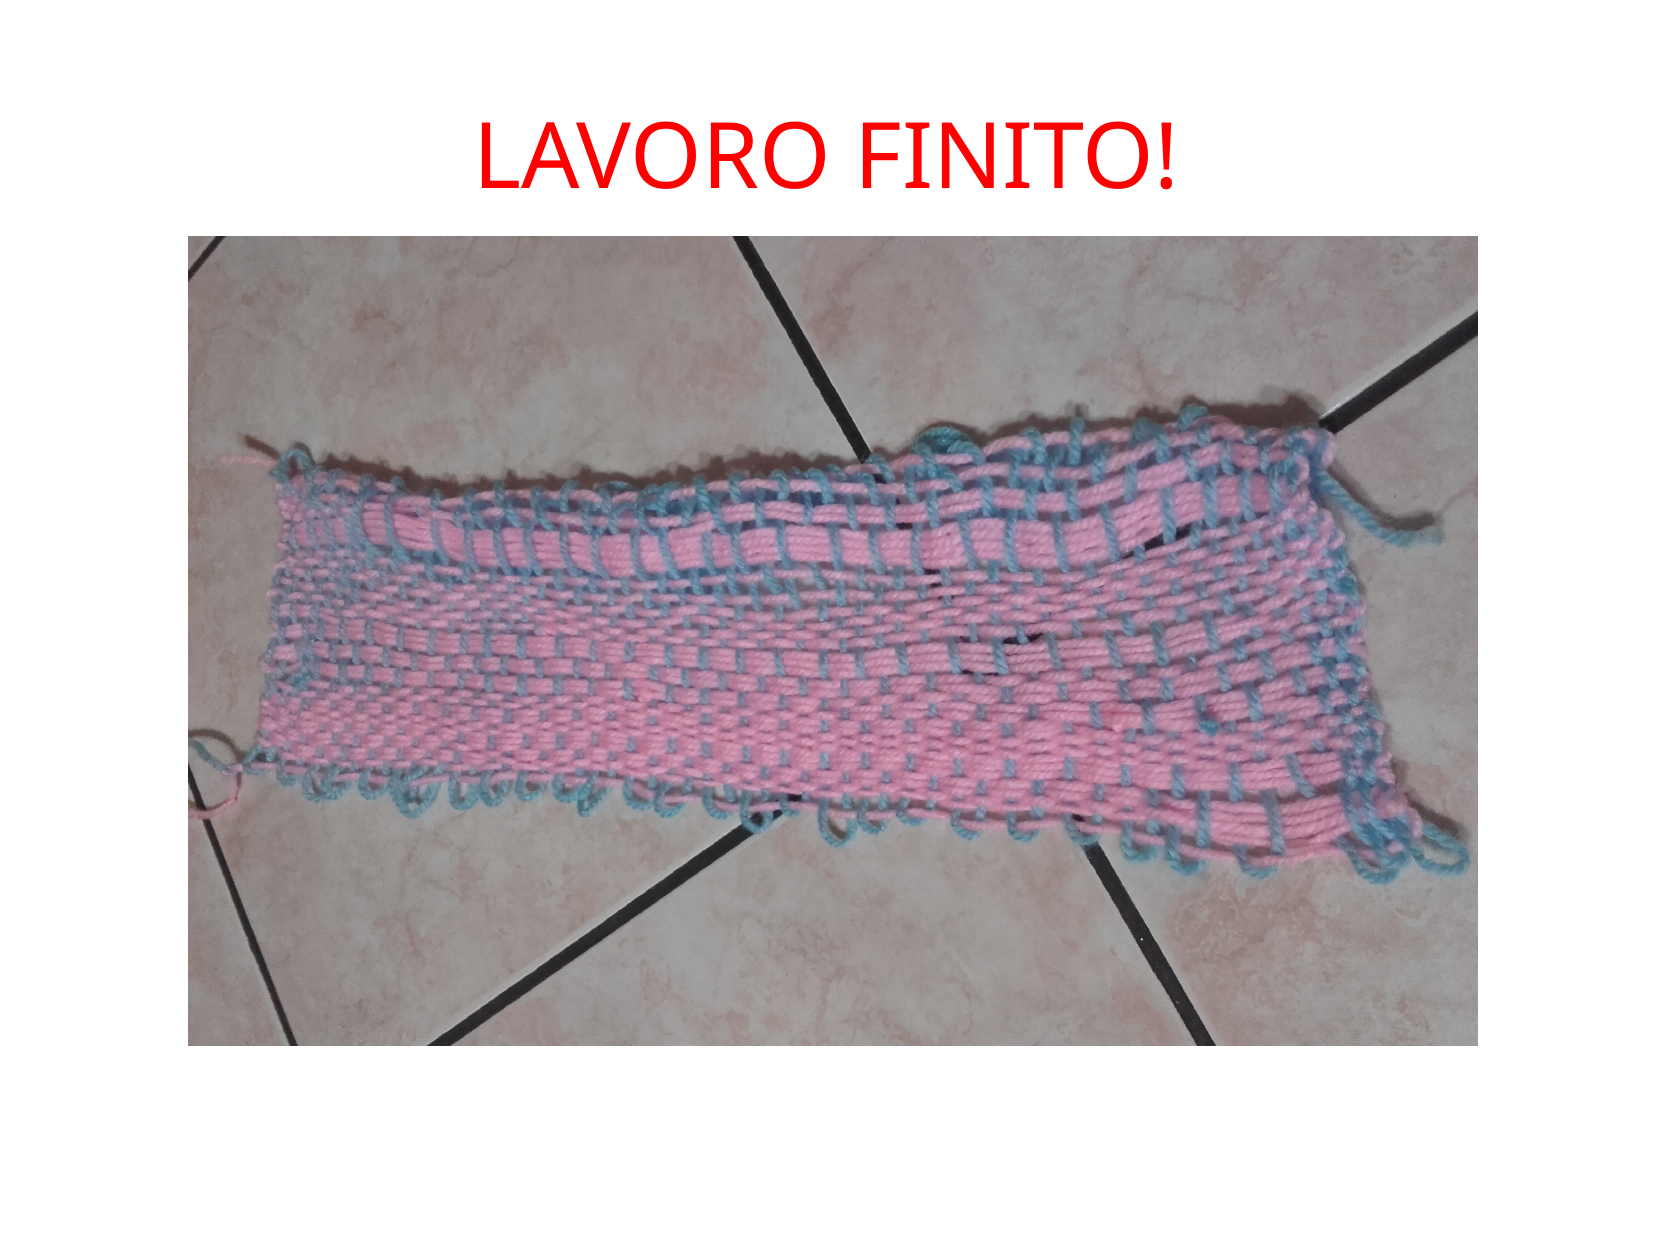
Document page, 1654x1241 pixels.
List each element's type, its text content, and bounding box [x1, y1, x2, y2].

title LAVORO FINITO! [82, 49, 1571, 257]
picture [188, 236, 1478, 1046]
